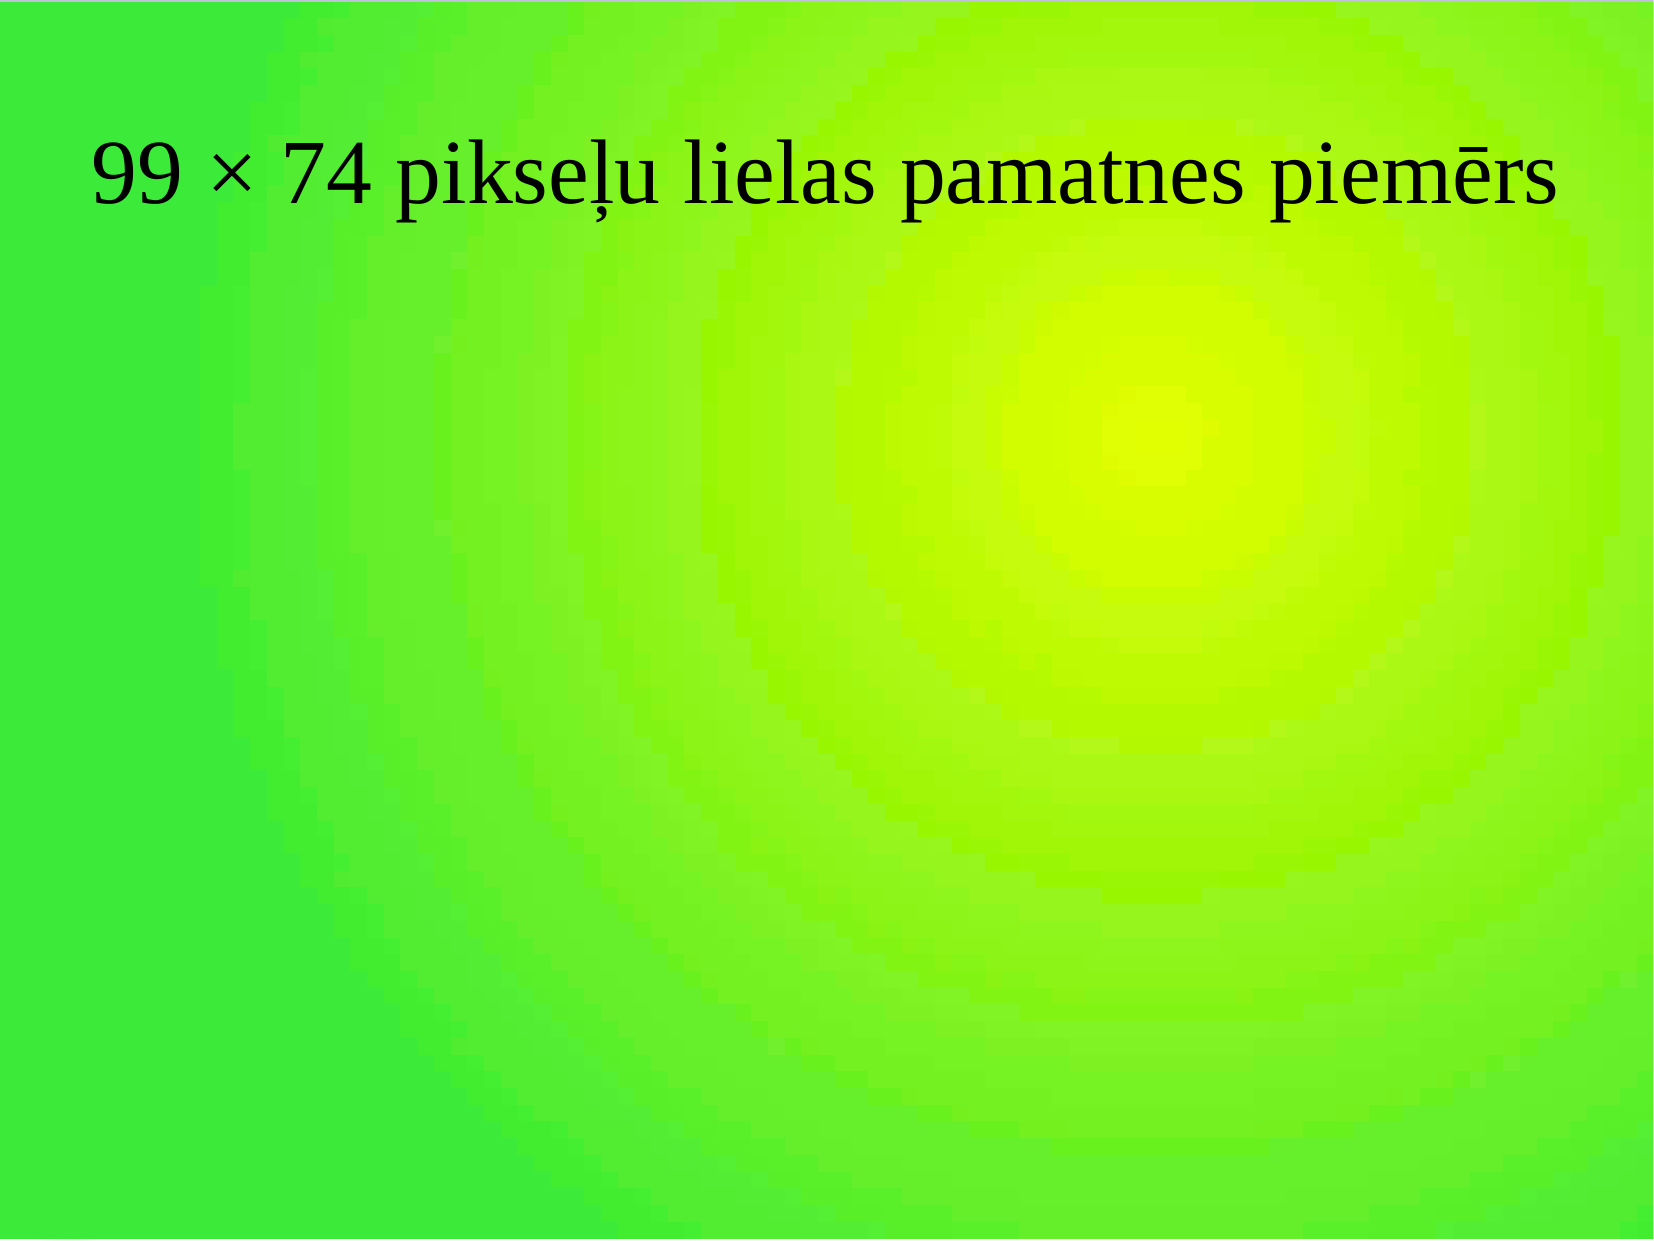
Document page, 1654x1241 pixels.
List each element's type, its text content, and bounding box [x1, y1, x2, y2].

title 99 × 74 pikseļu lielas pamatnes piemērs [29, 49, 1625, 296]
picture [0, 0, 1654, 1241]
